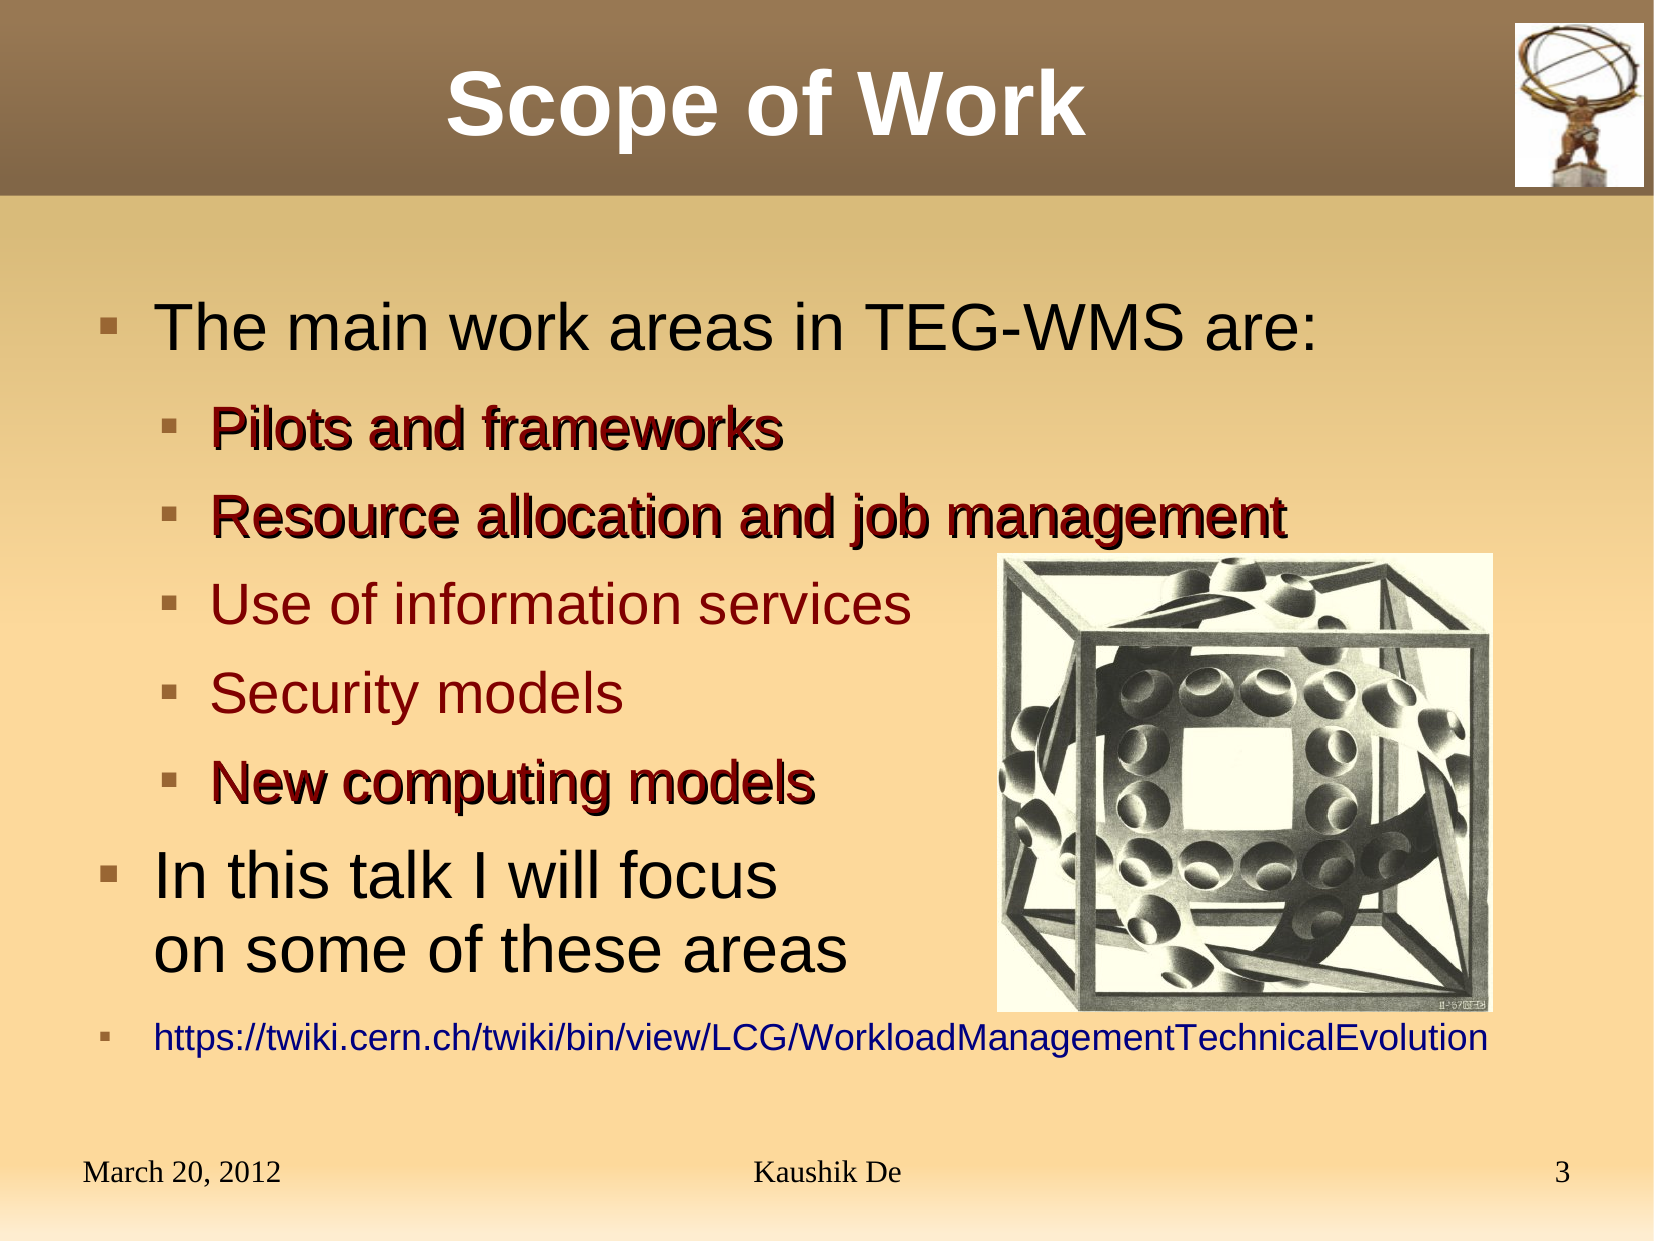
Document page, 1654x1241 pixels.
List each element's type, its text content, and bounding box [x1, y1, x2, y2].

picture [0, 0, 1654, 1241]
list The main work areas in TEG-WMS are: Pilots and frameworks Resource allocation and job management Use of information services Security models New computing models In this talk I will focus on some of these areas https://twiki.cern.ch/twiki/bin/view/LCG/WorkloadManagementTechnicalEvolution [82, 290, 1571, 1066]
title Scope of Work [17, 0, 1516, 208]
